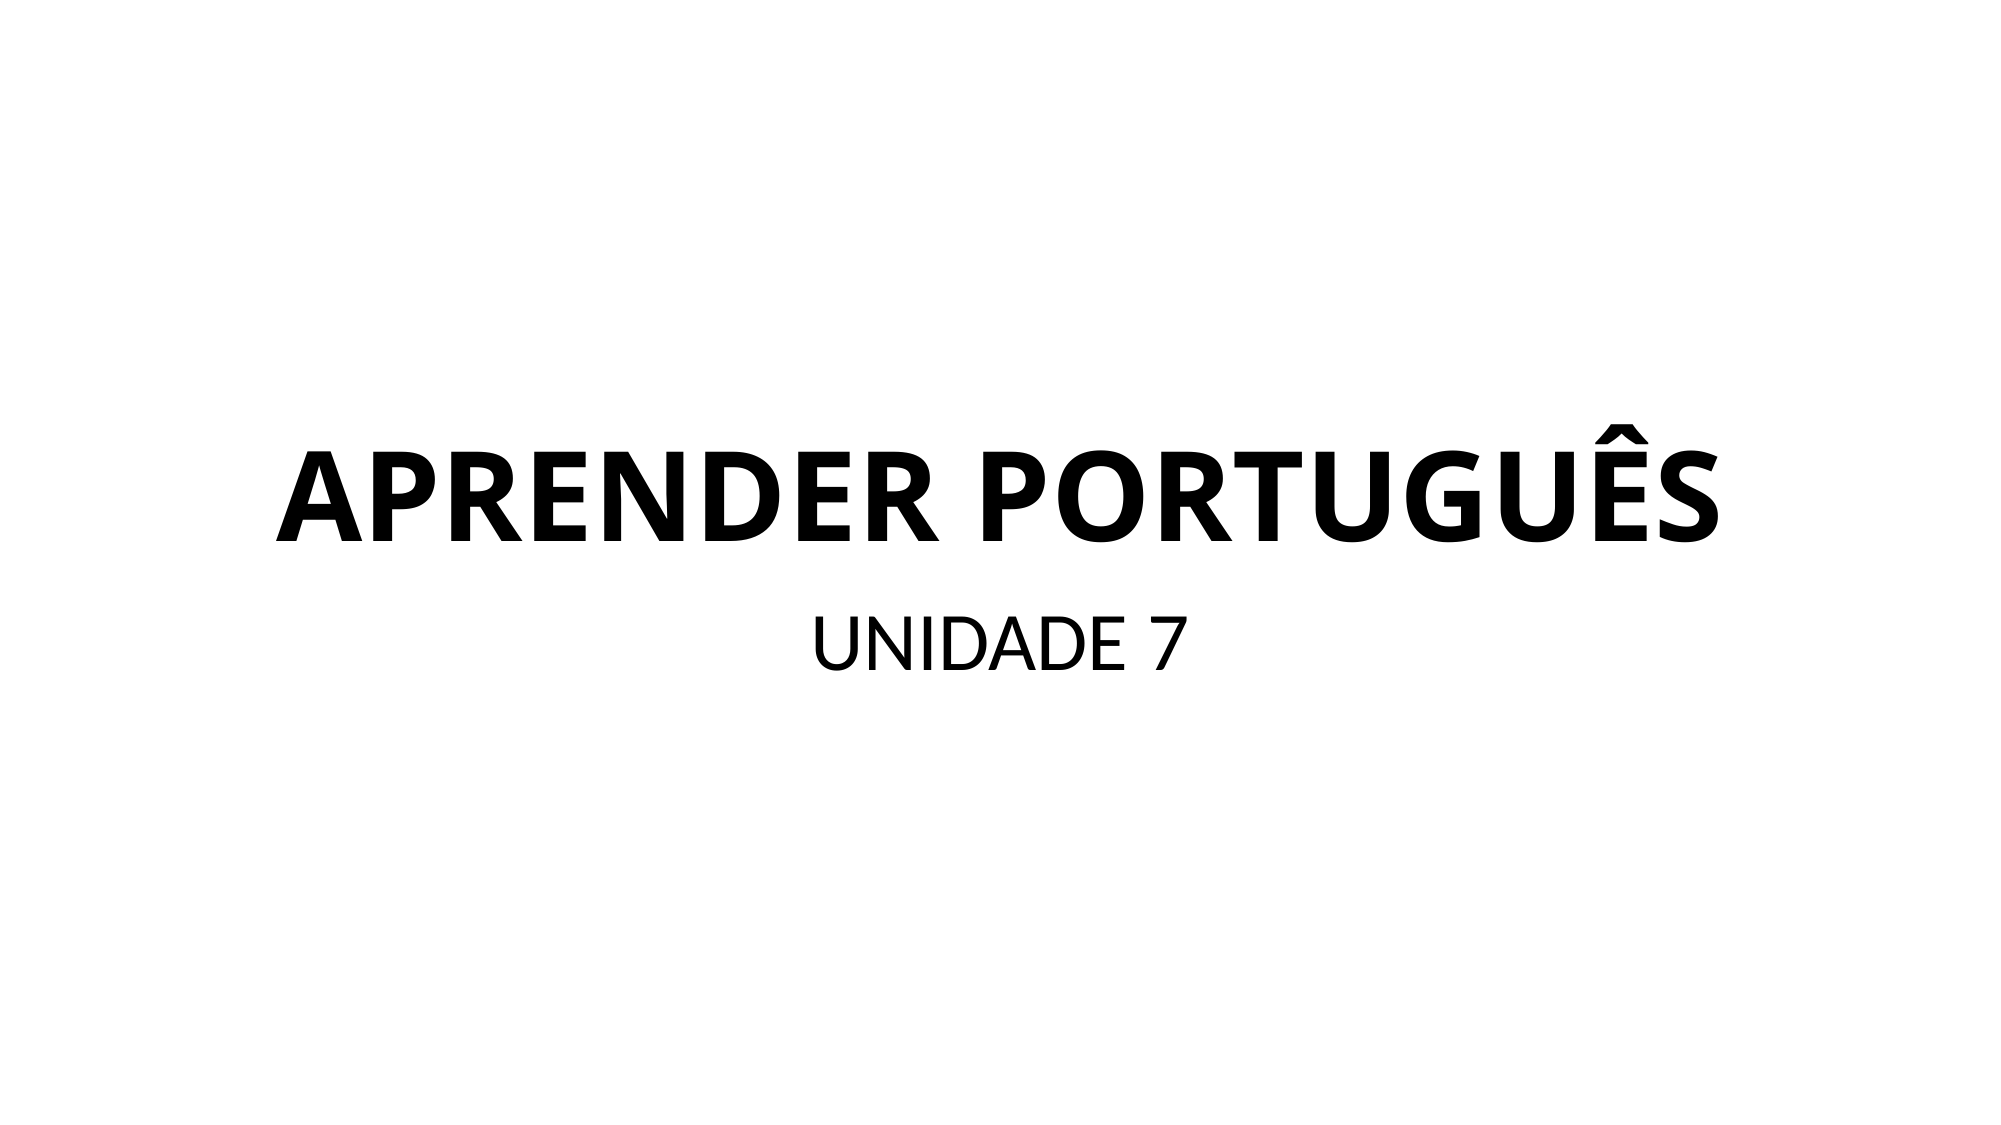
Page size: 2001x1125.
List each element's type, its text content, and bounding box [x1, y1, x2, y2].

subtitle UNIDADE 7 [249, 590, 1750, 863]
title APRENDER PORTUGUÊS [249, 184, 1750, 576]
